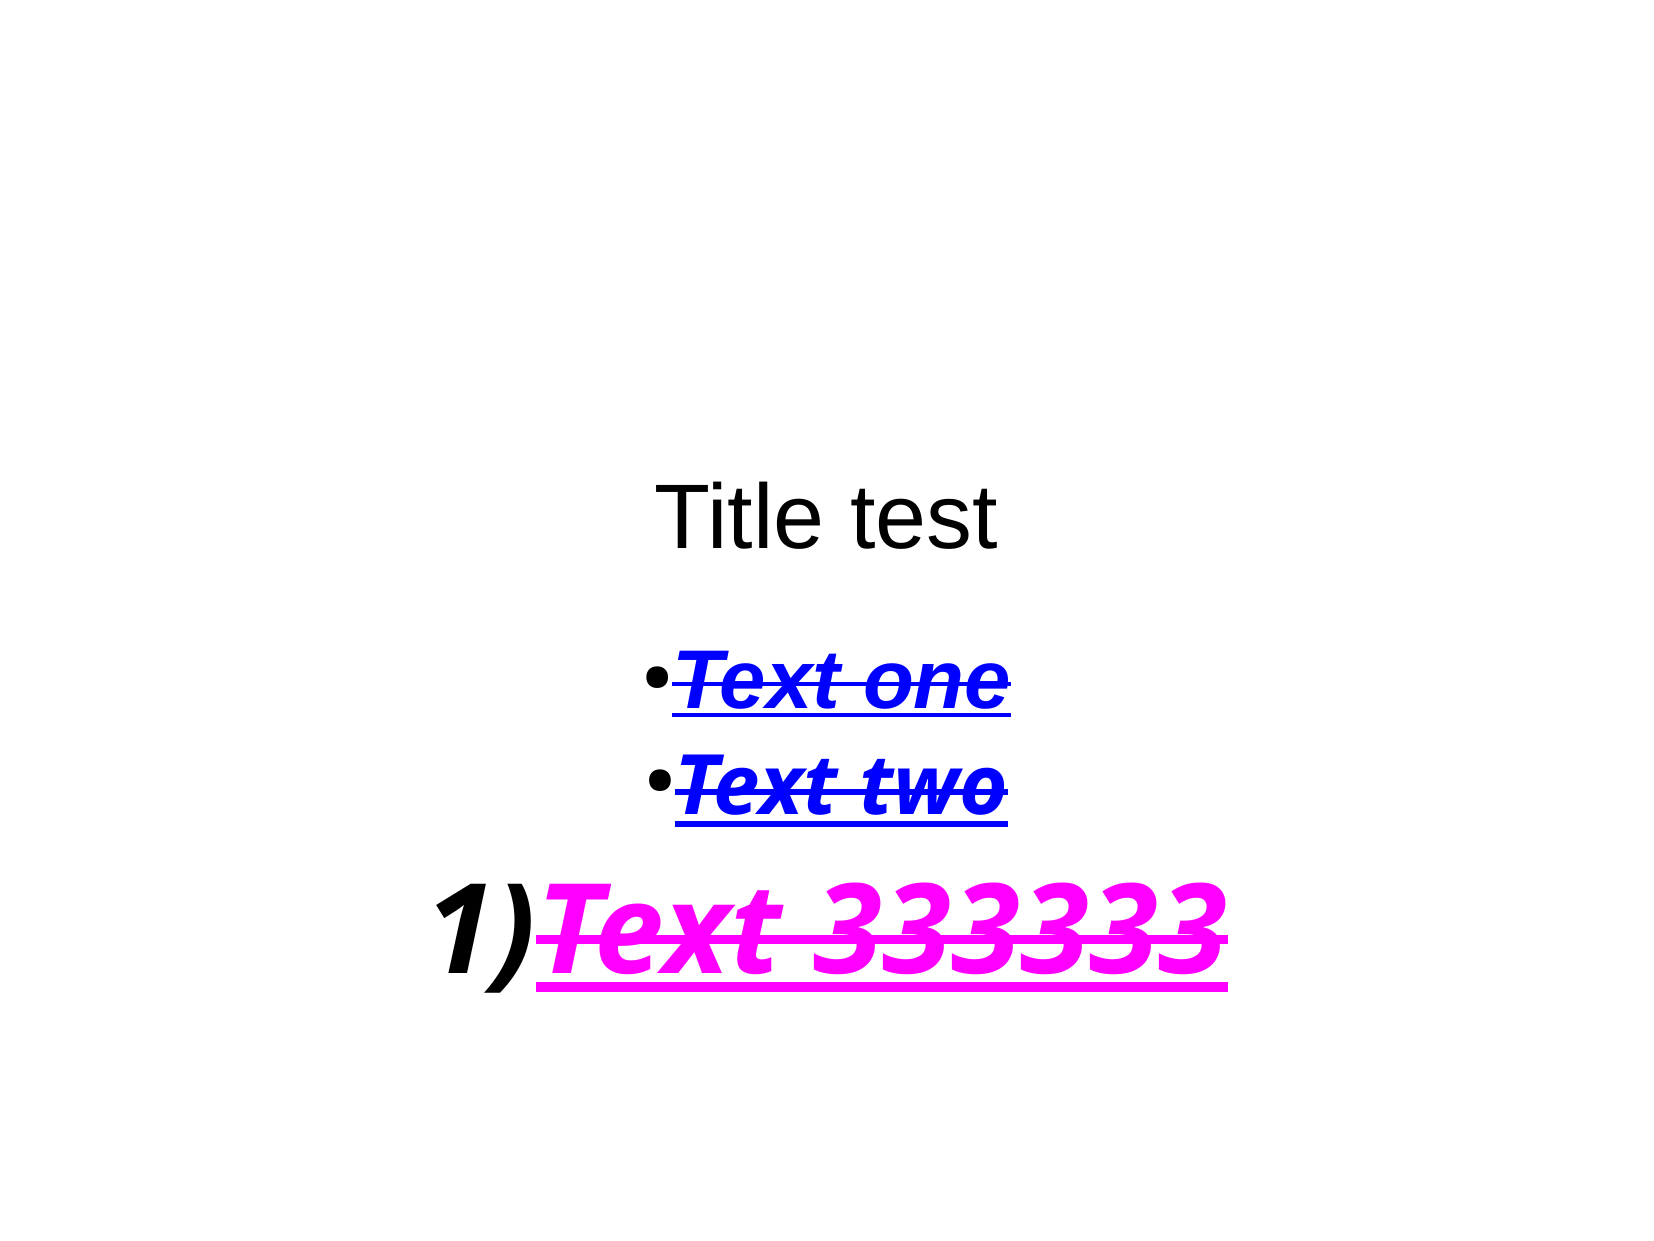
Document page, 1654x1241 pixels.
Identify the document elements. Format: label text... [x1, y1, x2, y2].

title Title test [122, 391, 1531, 642]
subtitle Text one Text two Text 333333 [247, 641, 1407, 1010]
